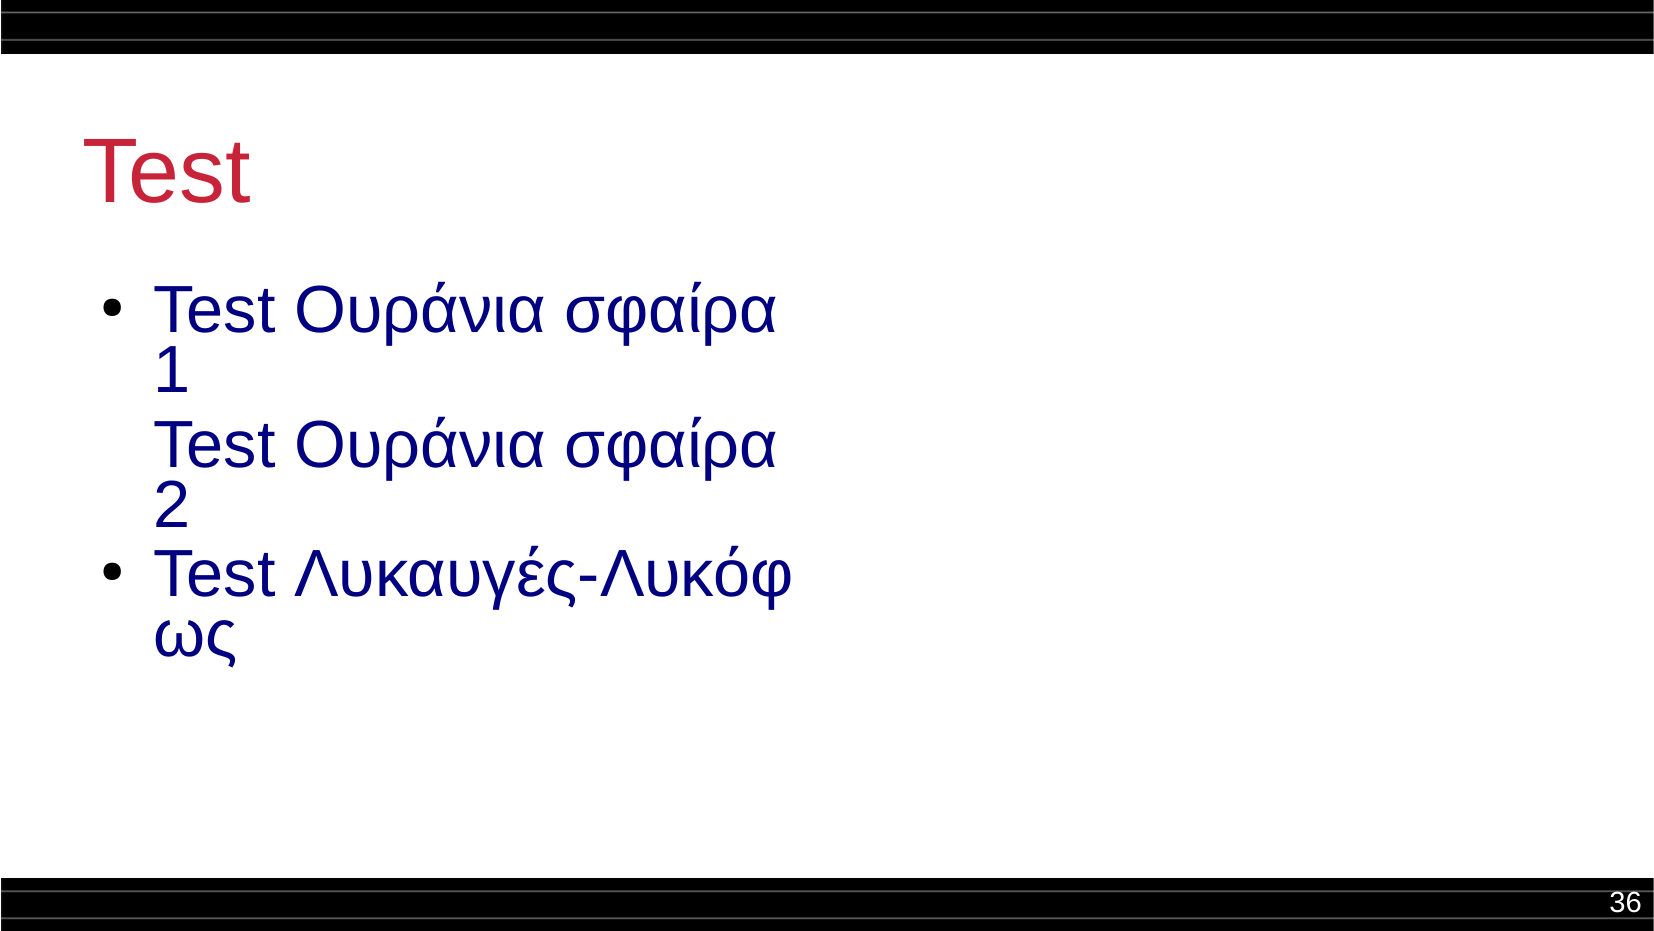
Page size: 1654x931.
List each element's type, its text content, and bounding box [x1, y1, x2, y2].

picture [1, 0, 1654, 54]
list Test Λυκαυγές-Λυκόφως [82, 535, 809, 757]
list Test Ουράνια σφαίρα 1Test Ουράνια σφαίρα 2 [82, 271, 809, 520]
title Test [82, 92, 1571, 249]
picture [1, 878, 1654, 931]
